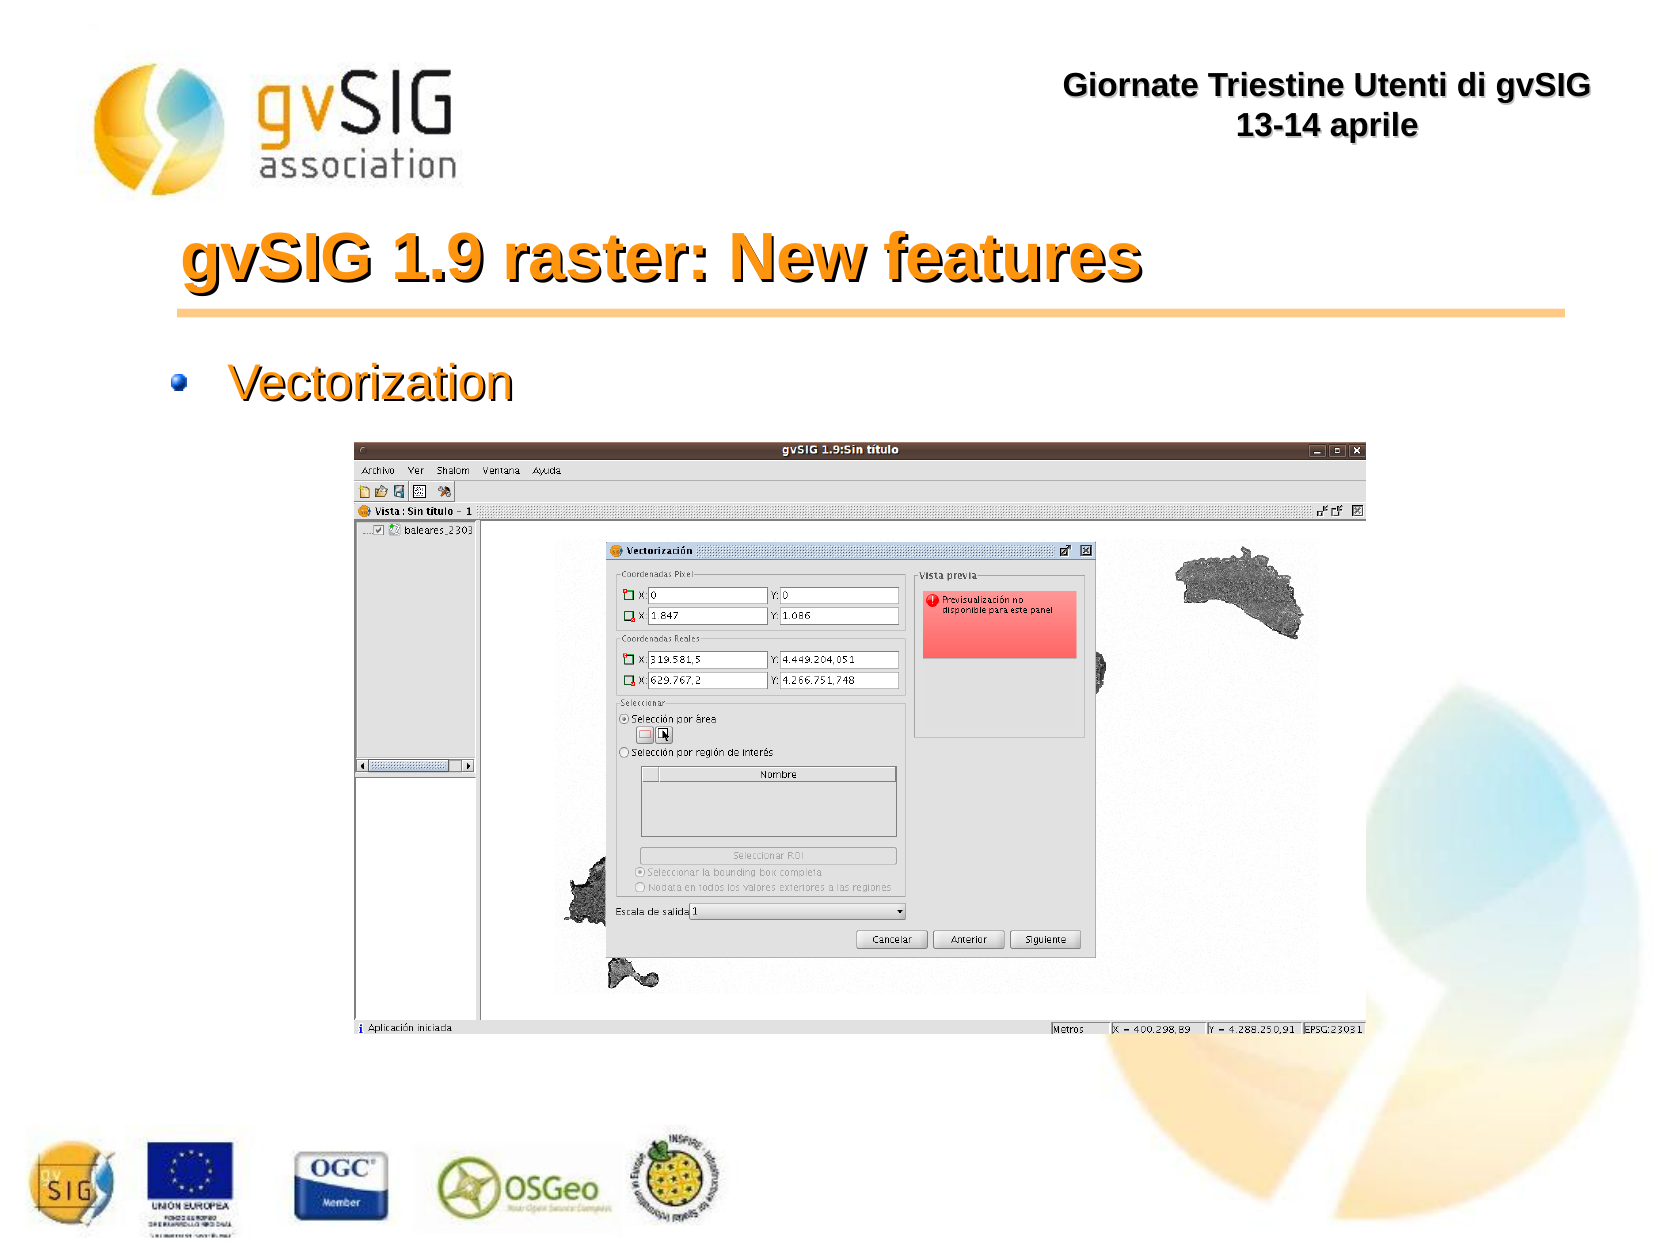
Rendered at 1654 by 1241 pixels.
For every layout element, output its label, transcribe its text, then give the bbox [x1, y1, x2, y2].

text_box gvSIG 1.9 raster: New features [165, 211, 1447, 302]
picture [1, 0, 1654, 1241]
list Vectorization [171, 354, 1388, 443]
